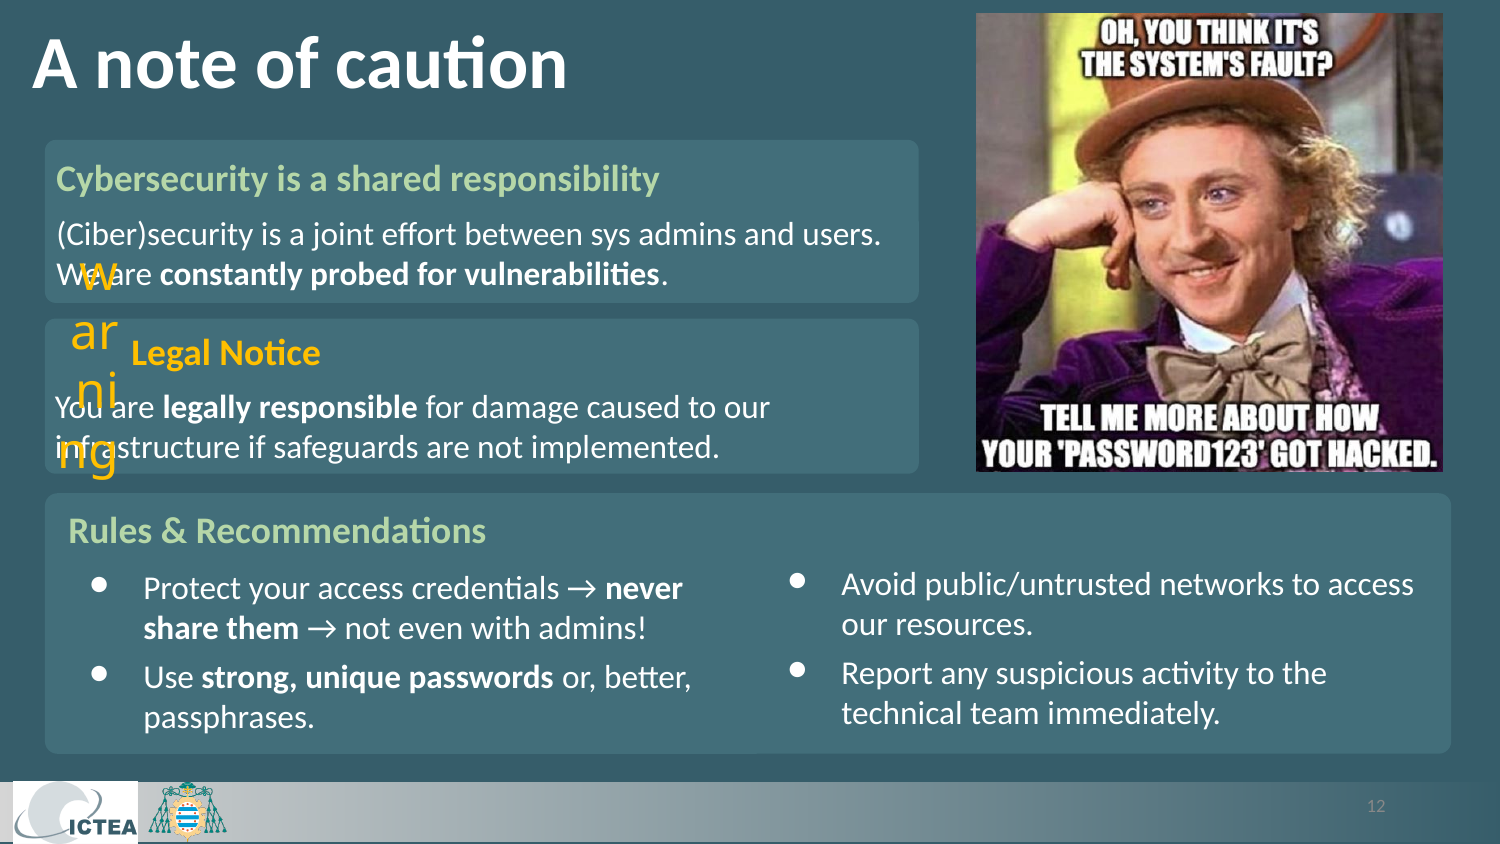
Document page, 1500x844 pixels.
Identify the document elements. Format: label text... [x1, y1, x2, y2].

picture [13, 781, 138, 844]
text_box [230, 782, 1500, 842]
text_box [44, 318, 919, 474]
text_box [44, 493, 1452, 754]
title A note of caution [32, 13, 976, 115]
slide_number <number> [1059, 782, 1397, 827]
picture [147, 781, 230, 844]
text_box Rules & Recommendations Protect your access credentials → never share them → not even with admins! Use strong, unique passwords or, better, passphrases. [68, 505, 745, 742]
text_box Cybersecurity is a shared responsibility (Ciber)security is a joint effort between sys admins and users. We are constantly probed for vulnerabilities. [56, 156, 909, 290]
text_box [0, 782, 13, 842]
text_box Avoid public/untrusted networks to access our resources. Report any suspicious activity to the technical team immediately. [766, 561, 1443, 737]
text_box Legal Notice You are legally responsible for damage caused to our infrastructure if safeguards are not implemented. [54, 328, 889, 464]
text_box [44, 139, 919, 303]
text_box [138, 782, 147, 842]
text_box warning [56, 328, 119, 391]
picture [976, 13, 1443, 473]
